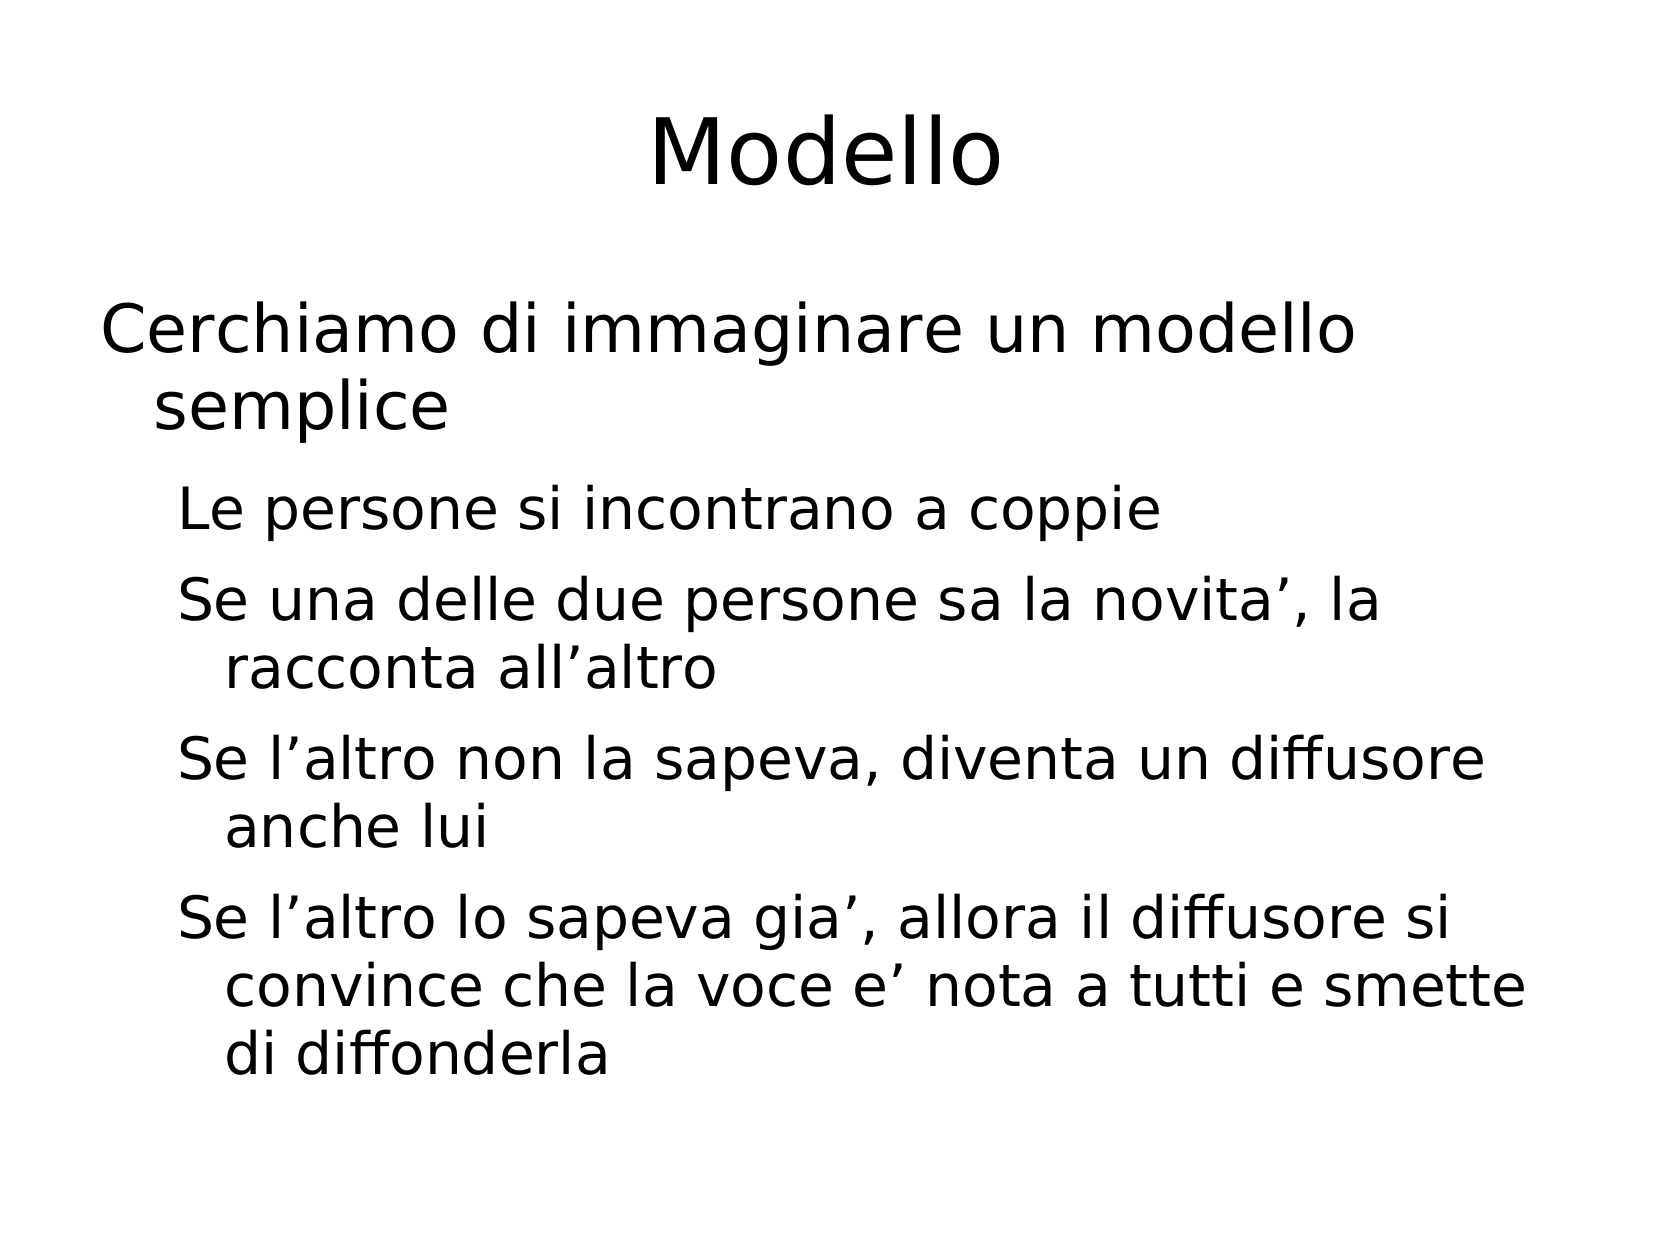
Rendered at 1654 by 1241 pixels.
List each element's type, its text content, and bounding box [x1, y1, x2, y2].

list Cerchiamo di immaginare un modello semplice Le persone si incontrano a coppie Se una delle due persone sa la novita’, la racconta all’altro Se l’altro non la sapeva, diventa un diffusore anche lui Se l’altro lo sapeva gia’, allora il diffusore si convince che la voce e’ nota a tutti e smette di diffonderla [82, 290, 1571, 1109]
title Modello [82, 49, 1571, 257]
